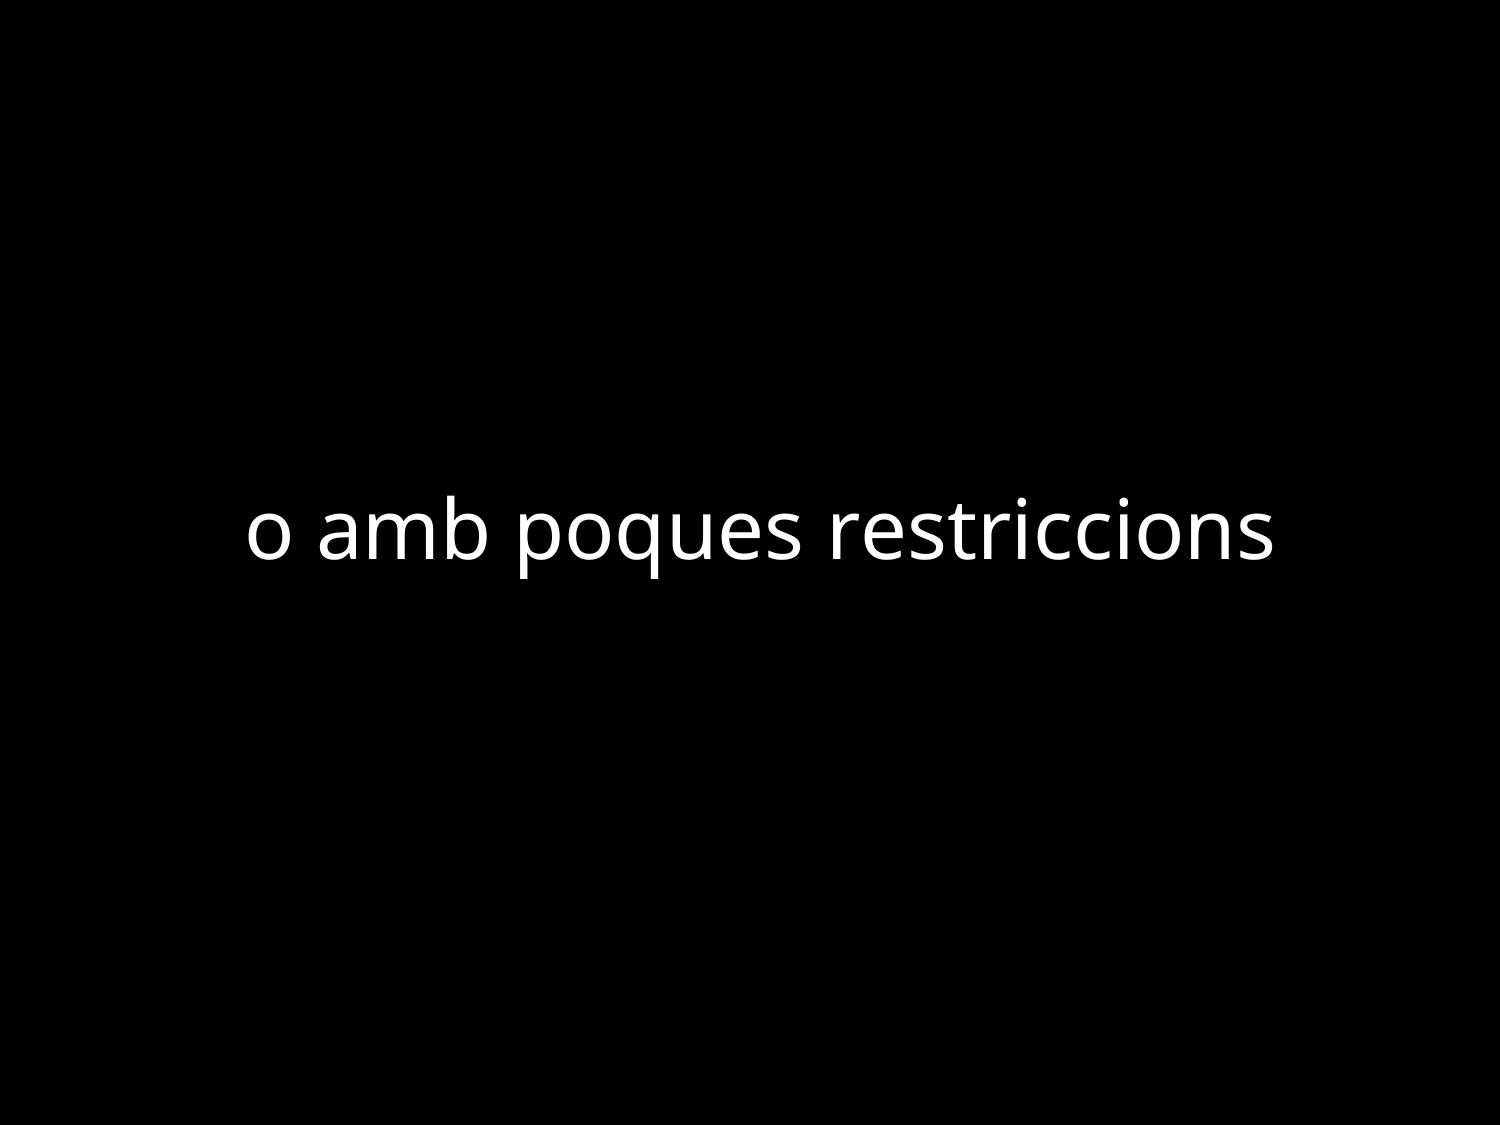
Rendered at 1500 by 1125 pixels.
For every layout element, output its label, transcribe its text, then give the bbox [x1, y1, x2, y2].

title o amb poques restriccions [112, 349, 1388, 591]
